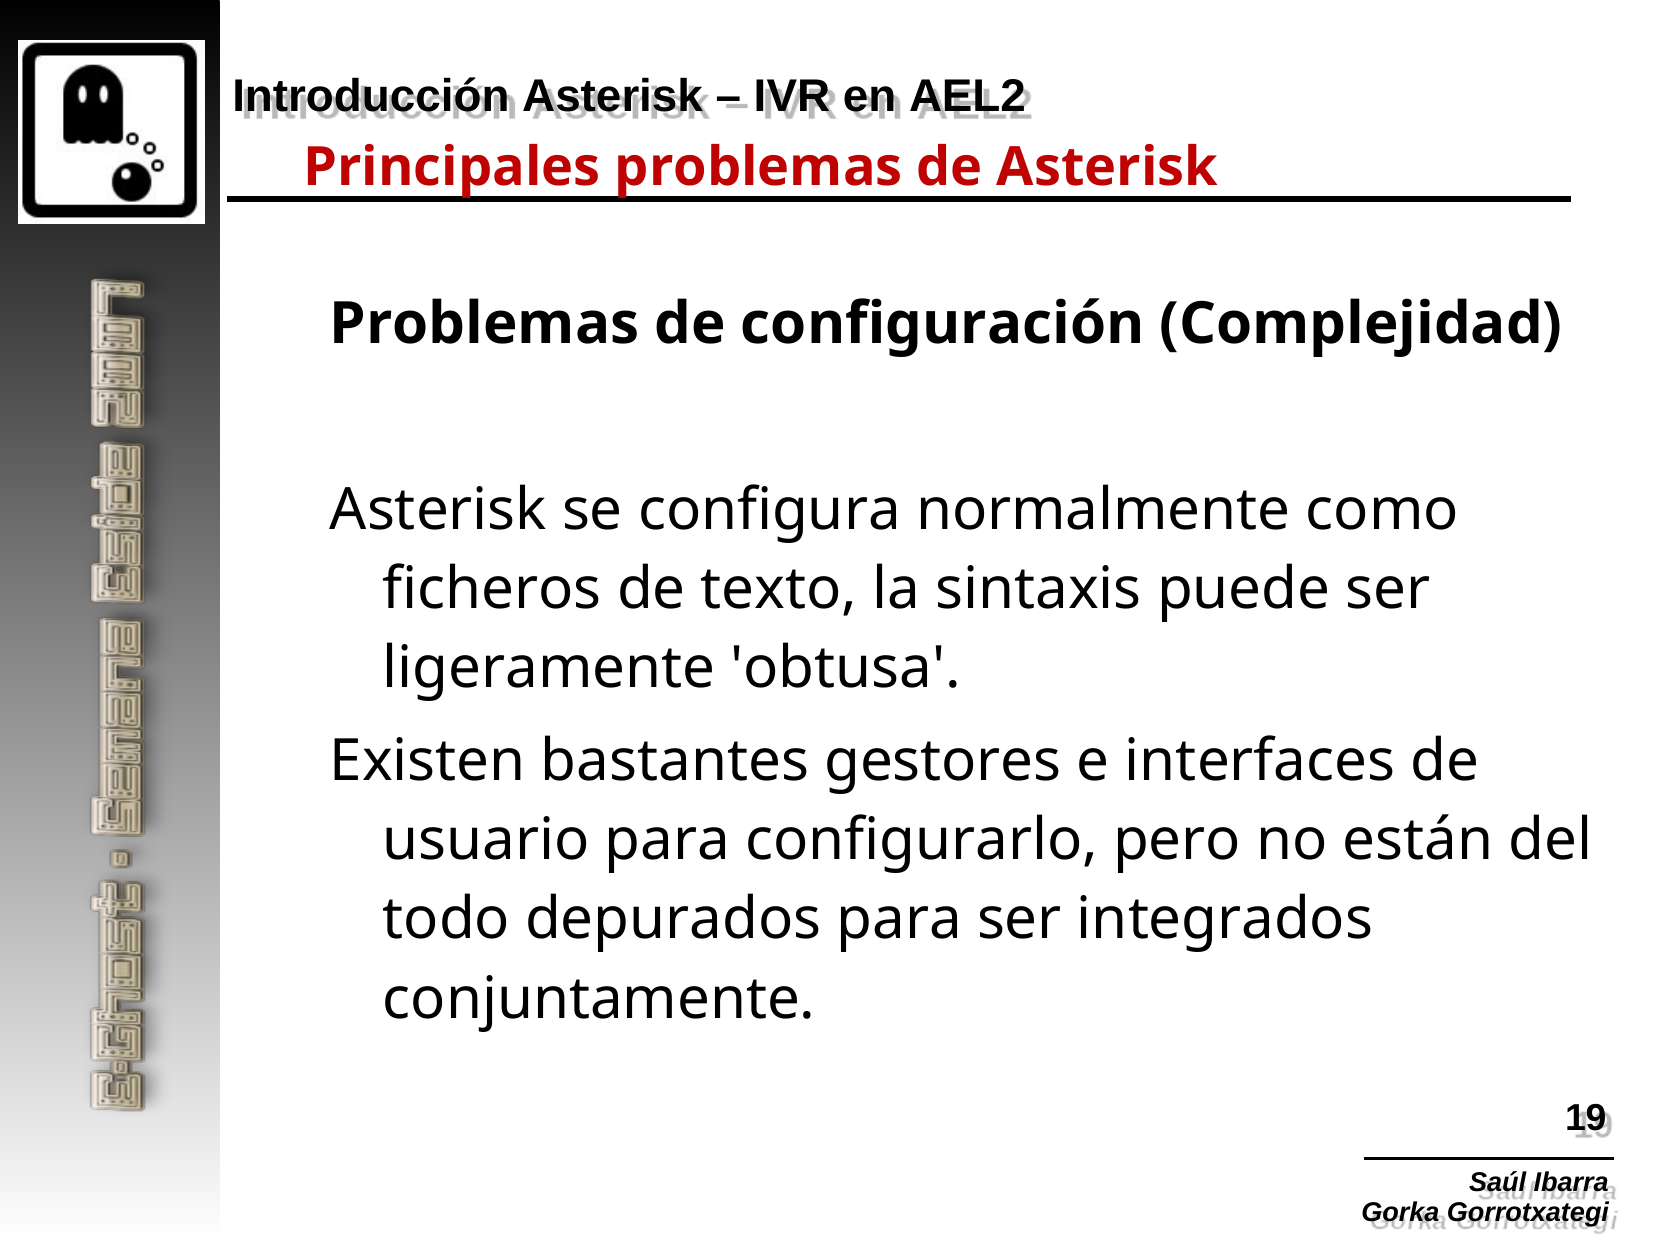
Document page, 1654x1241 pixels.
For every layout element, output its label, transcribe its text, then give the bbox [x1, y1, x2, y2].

list Problemas de configuración (Complejidad) Asterisk se configura normalmente como ficheros de texto, la sintaxis puede ser ligeramente 'obtusa'. Existen bastantes gestores e interfaces de usuario para configurarlo, pero no están del todo depurados para ser integrados conjuntamente. [312, 281, 1625, 1241]
picture [51, 250, 180, 1122]
title Principales problemas de Asterisk [303, 125, 1624, 204]
picture [18, 40, 205, 224]
